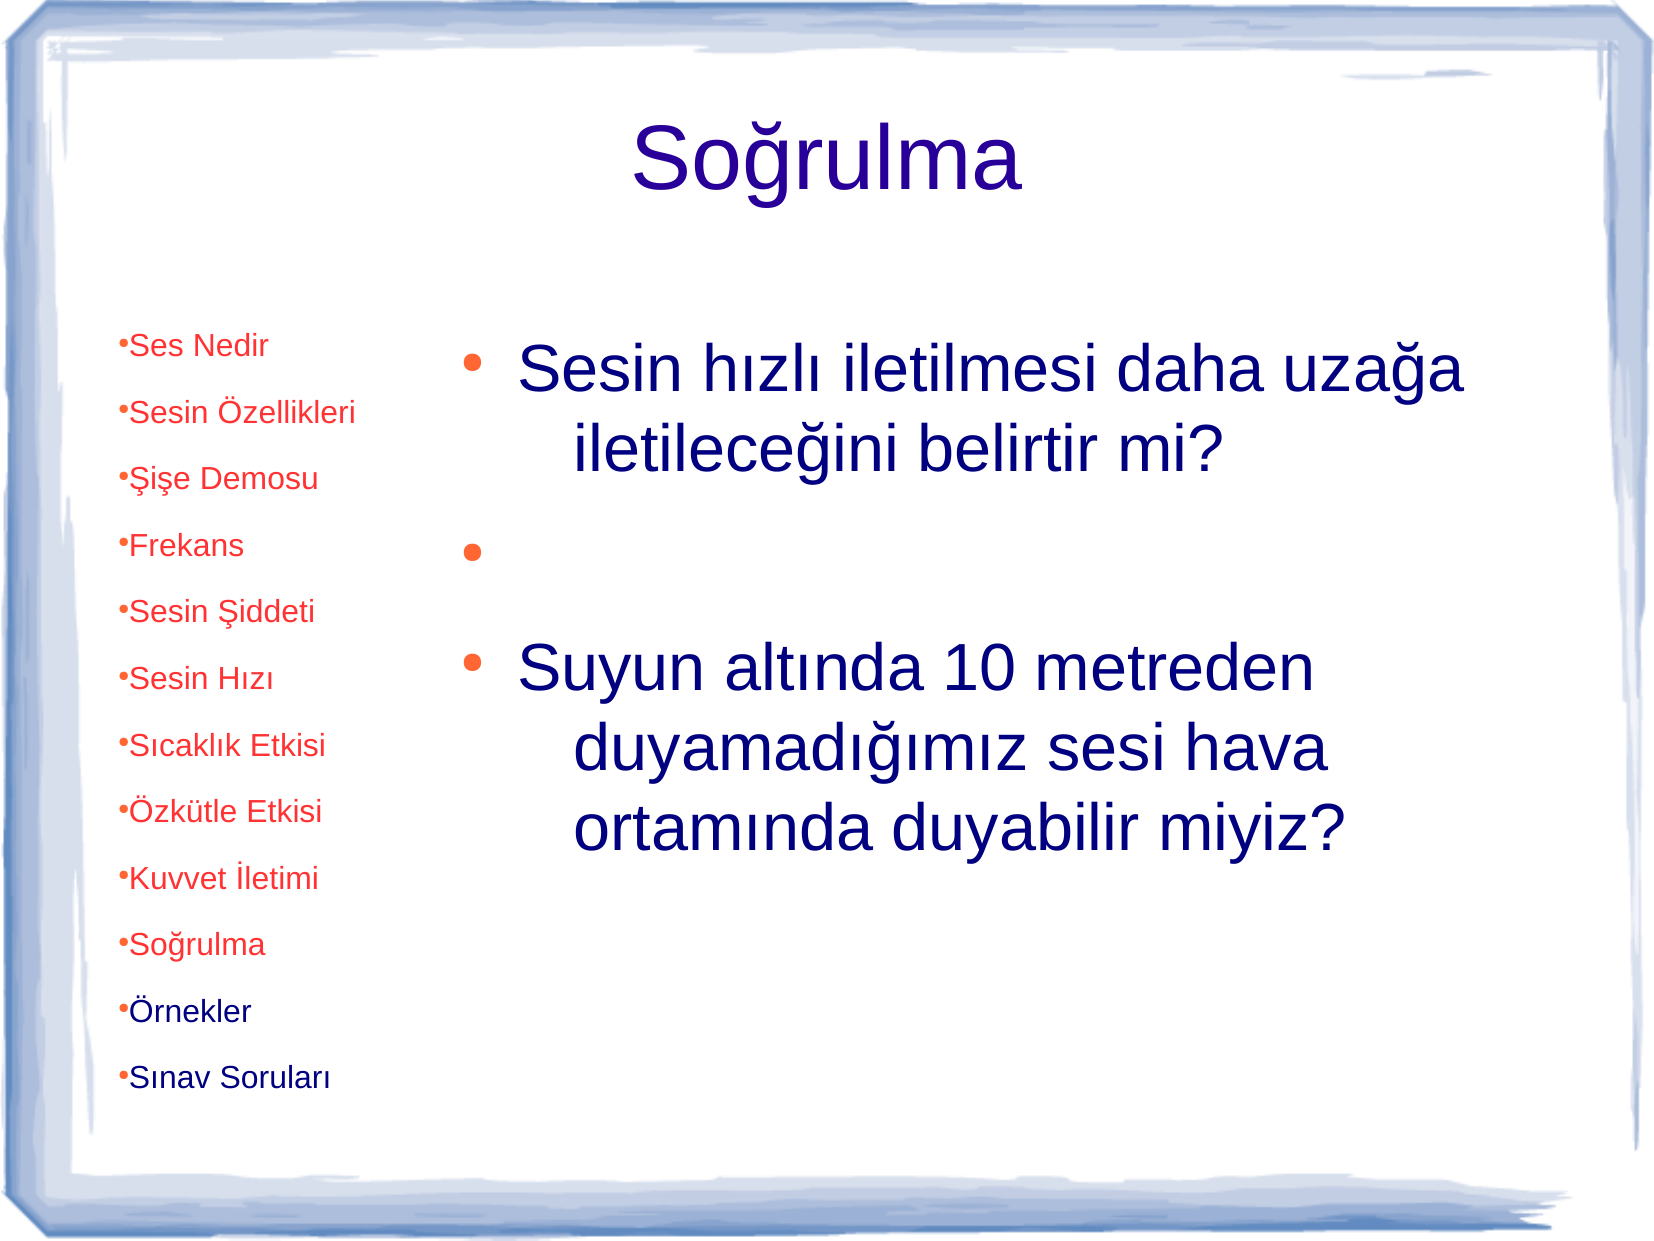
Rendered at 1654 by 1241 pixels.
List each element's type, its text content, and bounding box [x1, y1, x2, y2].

title Soğrulma [82, 49, 1571, 257]
list Sesin hızlı iletilmesi daha uzağa iletileceğini belirtir mi? Suyun altında 10 metreden duyamadığımız sesi hava ortamında duyabilir miyiz? [460, 324, 1572, 1004]
list Ses Nedir Sesin Özellikleri Şişe Demosu Frekans Sesin Şiddeti Sesin Hızı Sıcaklık Etkisi Özkütle Etkisi Kuvvet İletimi Soğrulma Örnekler Sınav Soruları [118, 324, 438, 1097]
